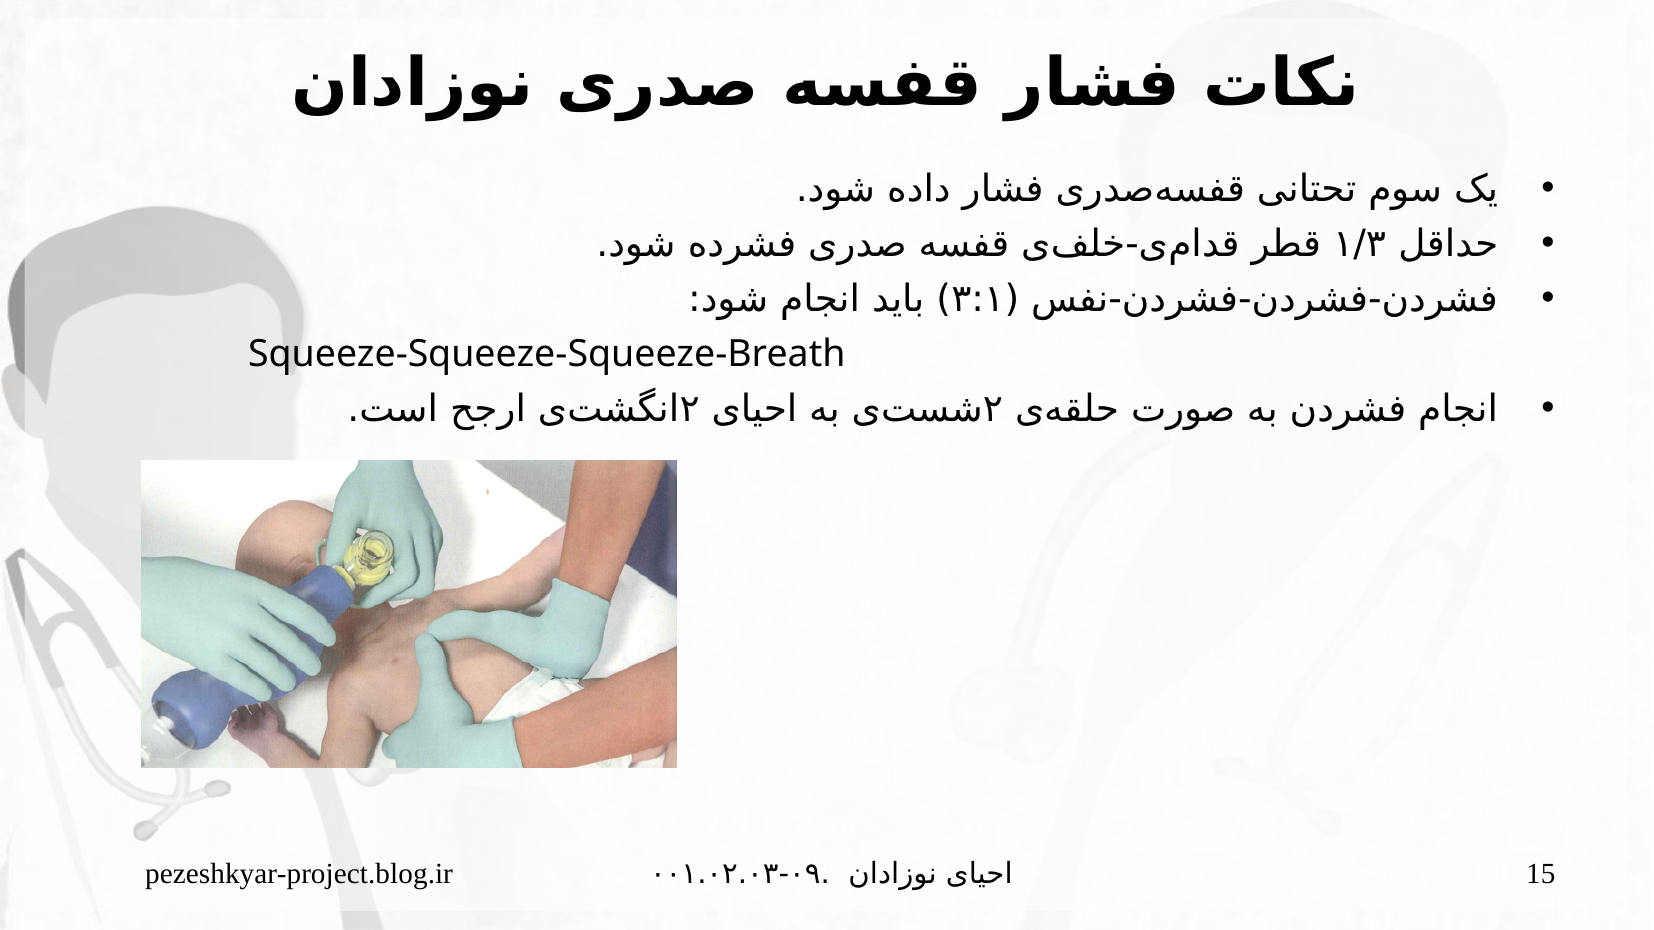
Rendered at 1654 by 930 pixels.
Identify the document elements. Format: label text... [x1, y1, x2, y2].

title نکات فشار قفسه صدری نوزادان [82, 31, 1570, 127]
list یک سوم تحتانی قفسه‌صدری فشار داده شود. حداقل ۱/۳ قطر قدام‌ی-خلف‌ی قفسه صدری فشرده شود. فشردن-فشردن-فشردن-نفس (۳:۱) باید انجام شود: Squeeze-Squeeze-Squeeze-Breath انجام فشردن به صورت حلقه‌ی ۲شست‌ی به احیای ۲انگشت‌ی ارجح است. [177, 156, 1570, 844]
picture [0, 0, 1654, 930]
